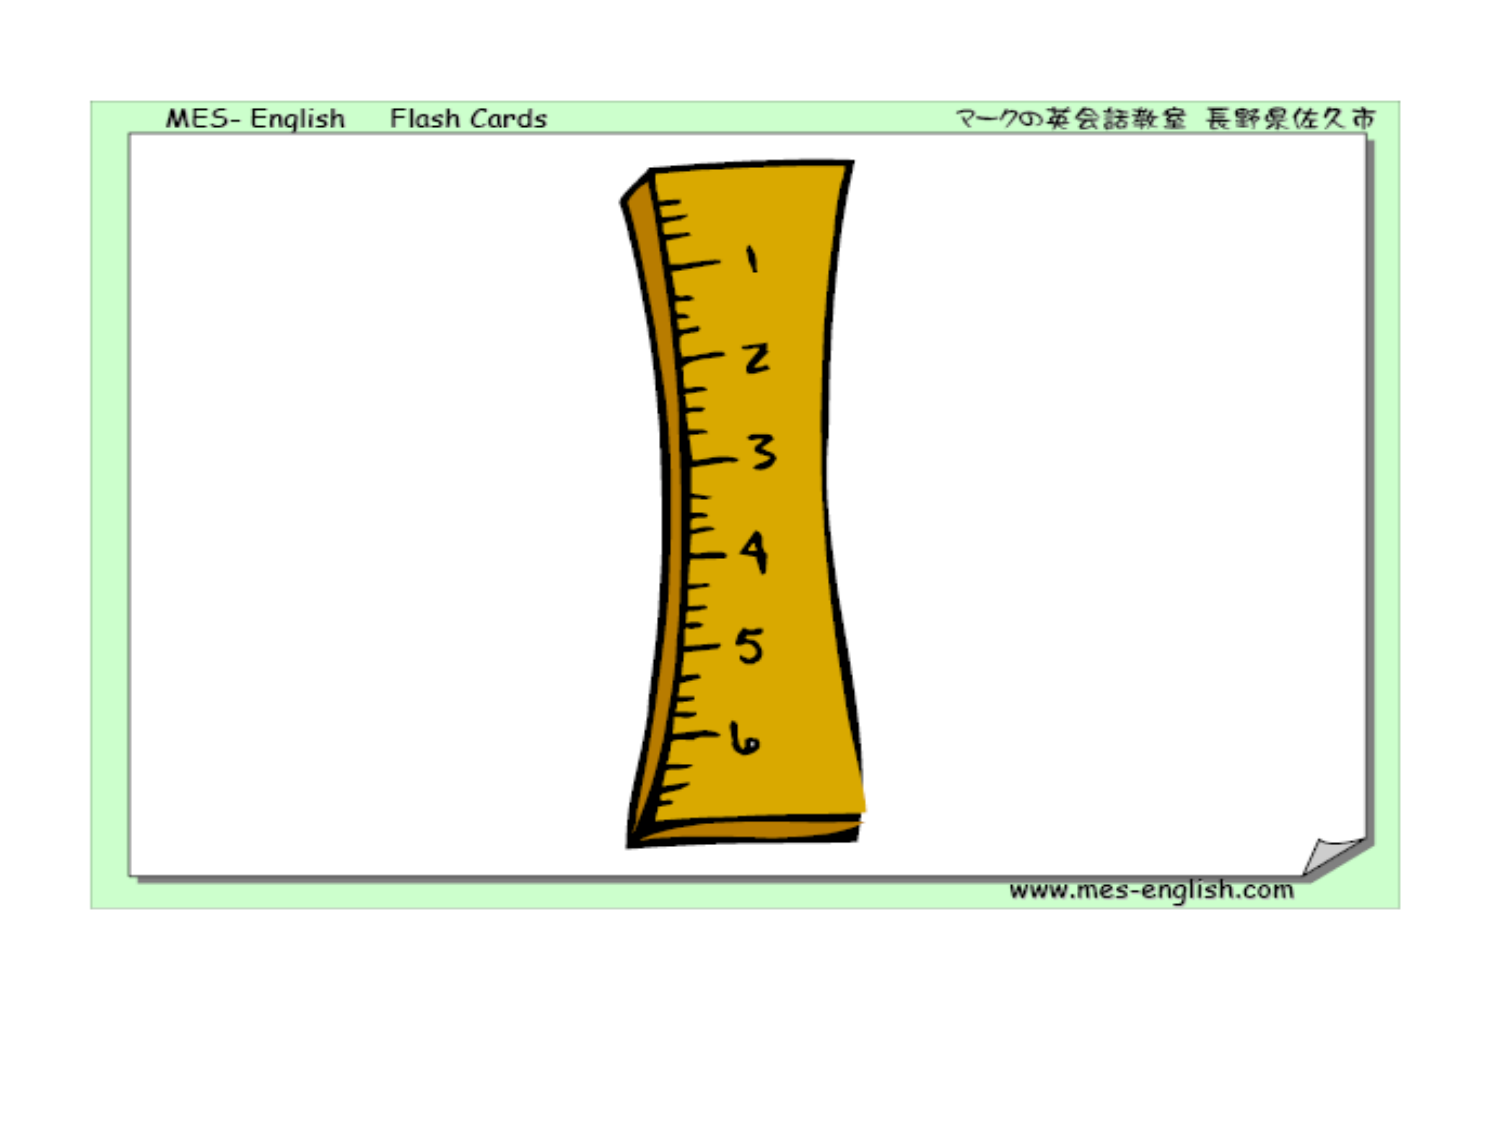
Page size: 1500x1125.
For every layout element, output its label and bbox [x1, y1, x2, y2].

picture [67, 86, 1413, 926]
